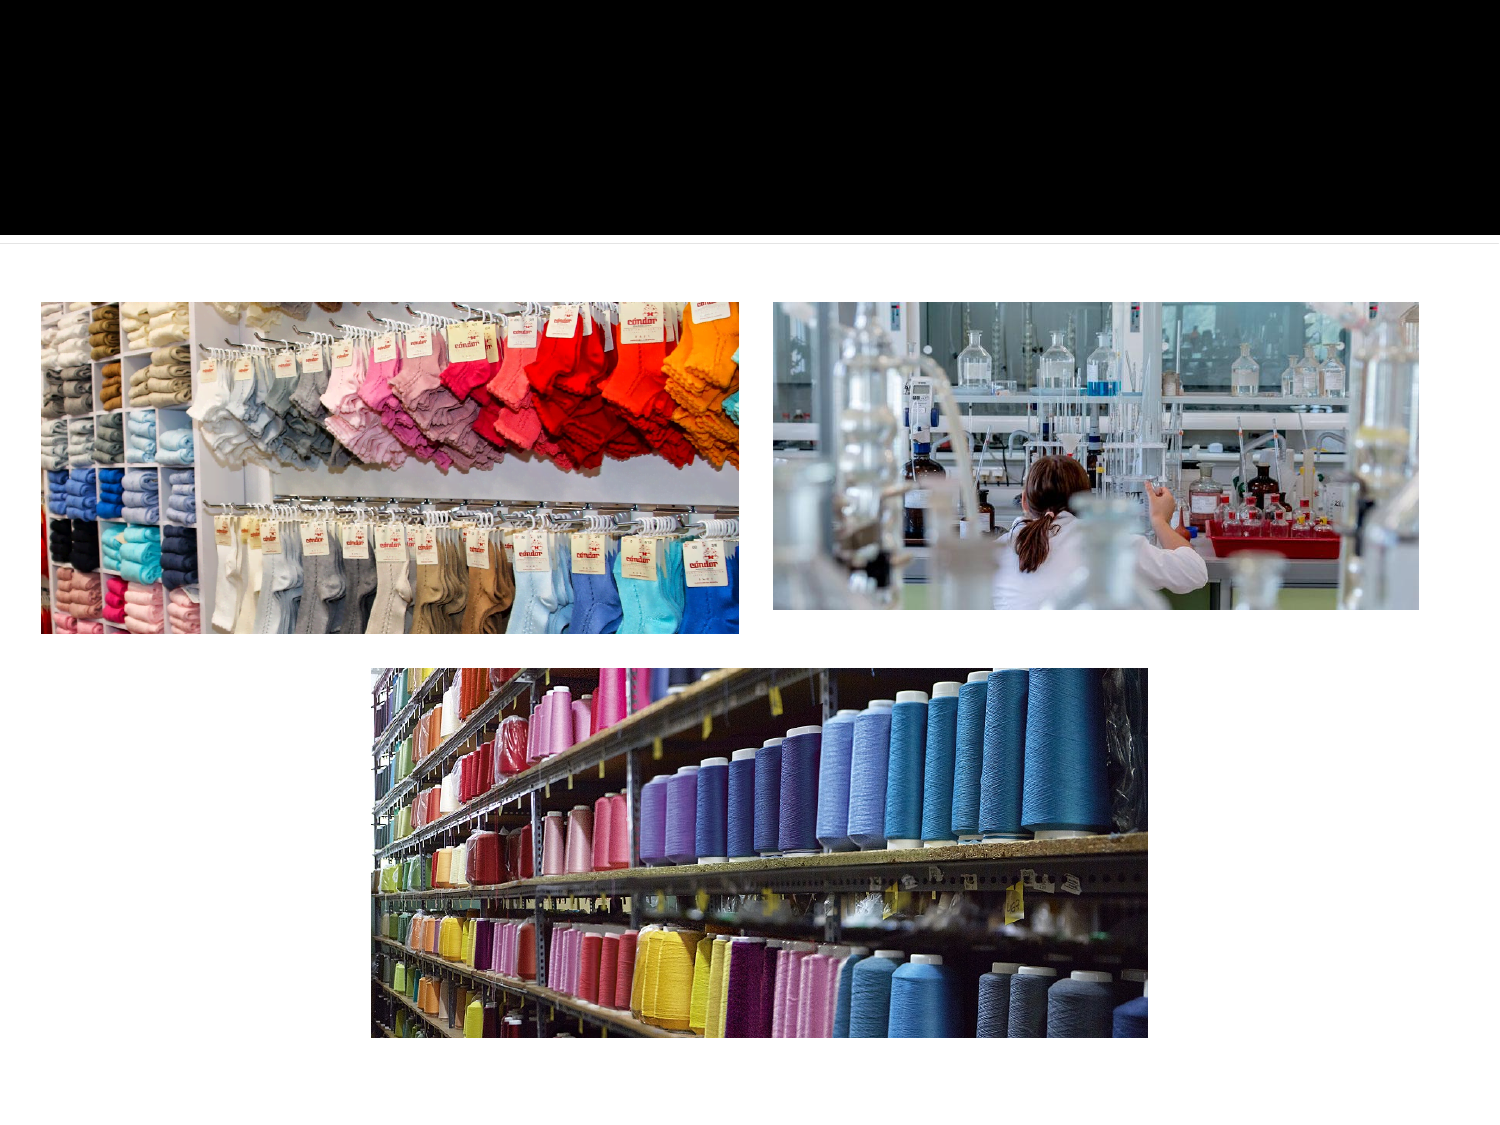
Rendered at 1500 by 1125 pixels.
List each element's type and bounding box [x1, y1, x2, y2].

picture [371, 668, 1148, 1038]
picture [773, 302, 1419, 610]
picture [41, 302, 739, 634]
